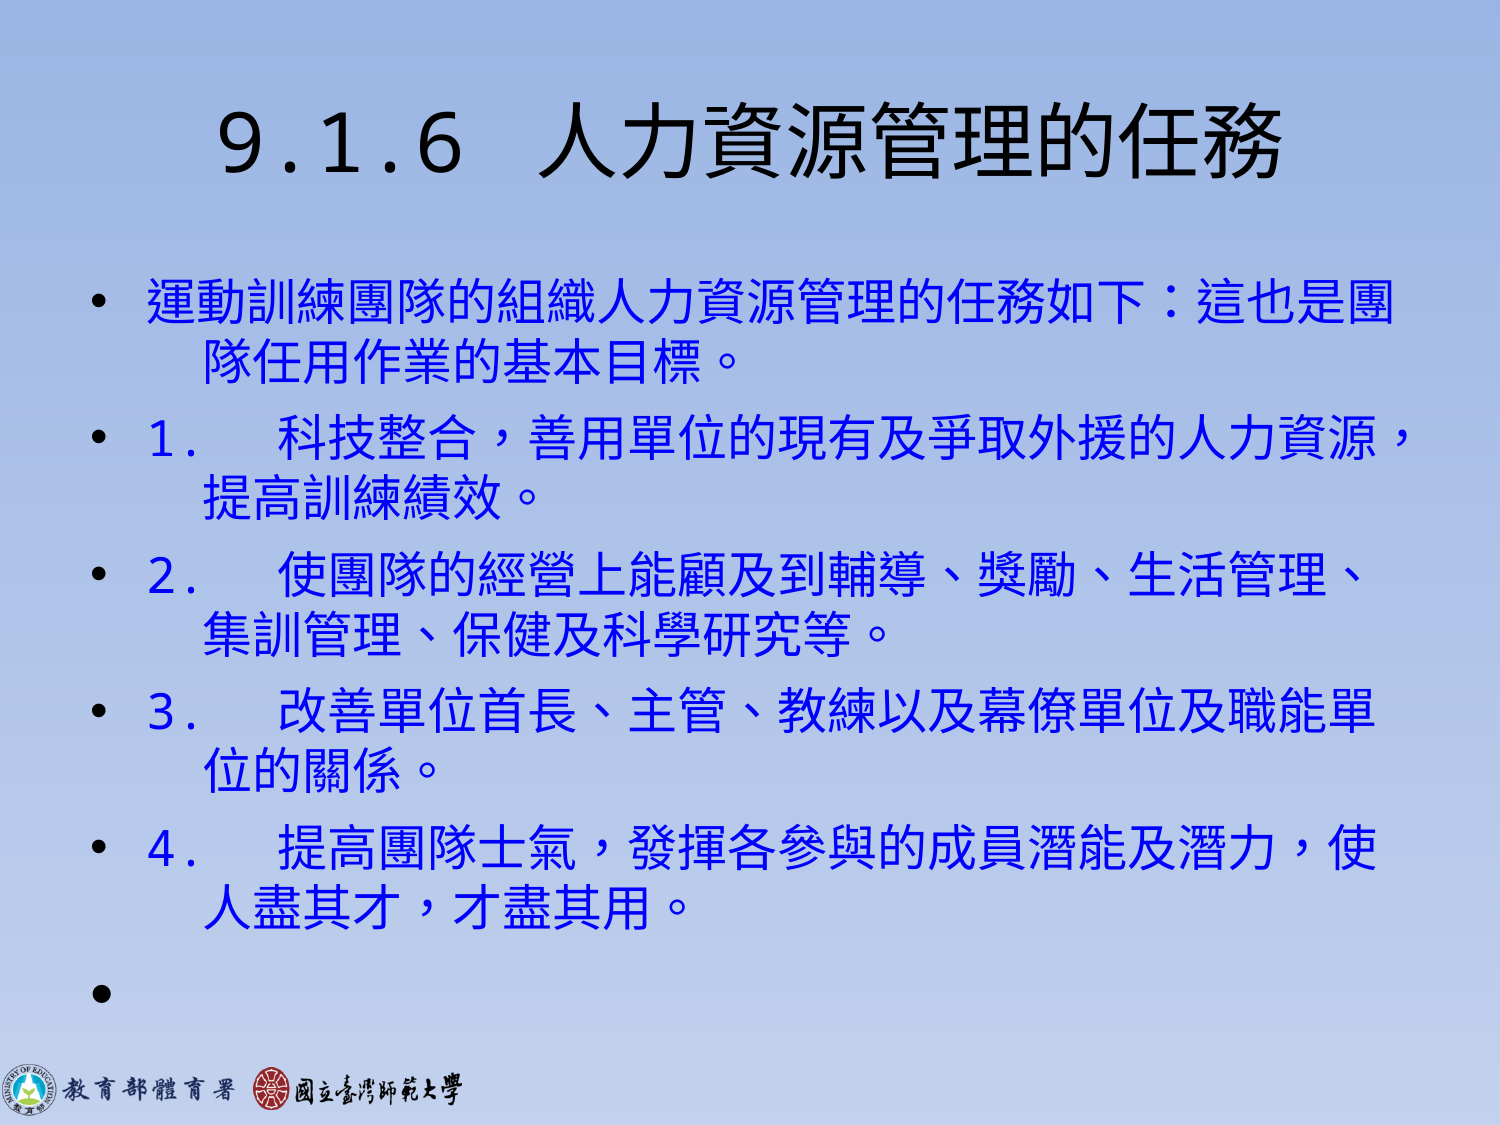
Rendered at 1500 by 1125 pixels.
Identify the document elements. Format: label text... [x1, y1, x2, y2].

title 9.1.6 人力資源管理的任務 [75, 45, 1426, 233]
list 運動訓練團隊的組織人力資源管理的任務如下：這也是團隊任用作業的基本目標。 1. 科技整合，善用單位的現有及爭取外援的人力資源，提高訓練績效。 2. 使團隊的經營上能顧及到輔導、獎勵、生活管理、集訓管理、保健及科學研究等。 3. 改善單位首長、主管、教練以及幕僚單位及職能單位的關係。 4. 提高團隊士氣，發揮各參與的成員潛能及潛力，使人盡其才，才盡其用。 [75, 262, 1426, 1005]
